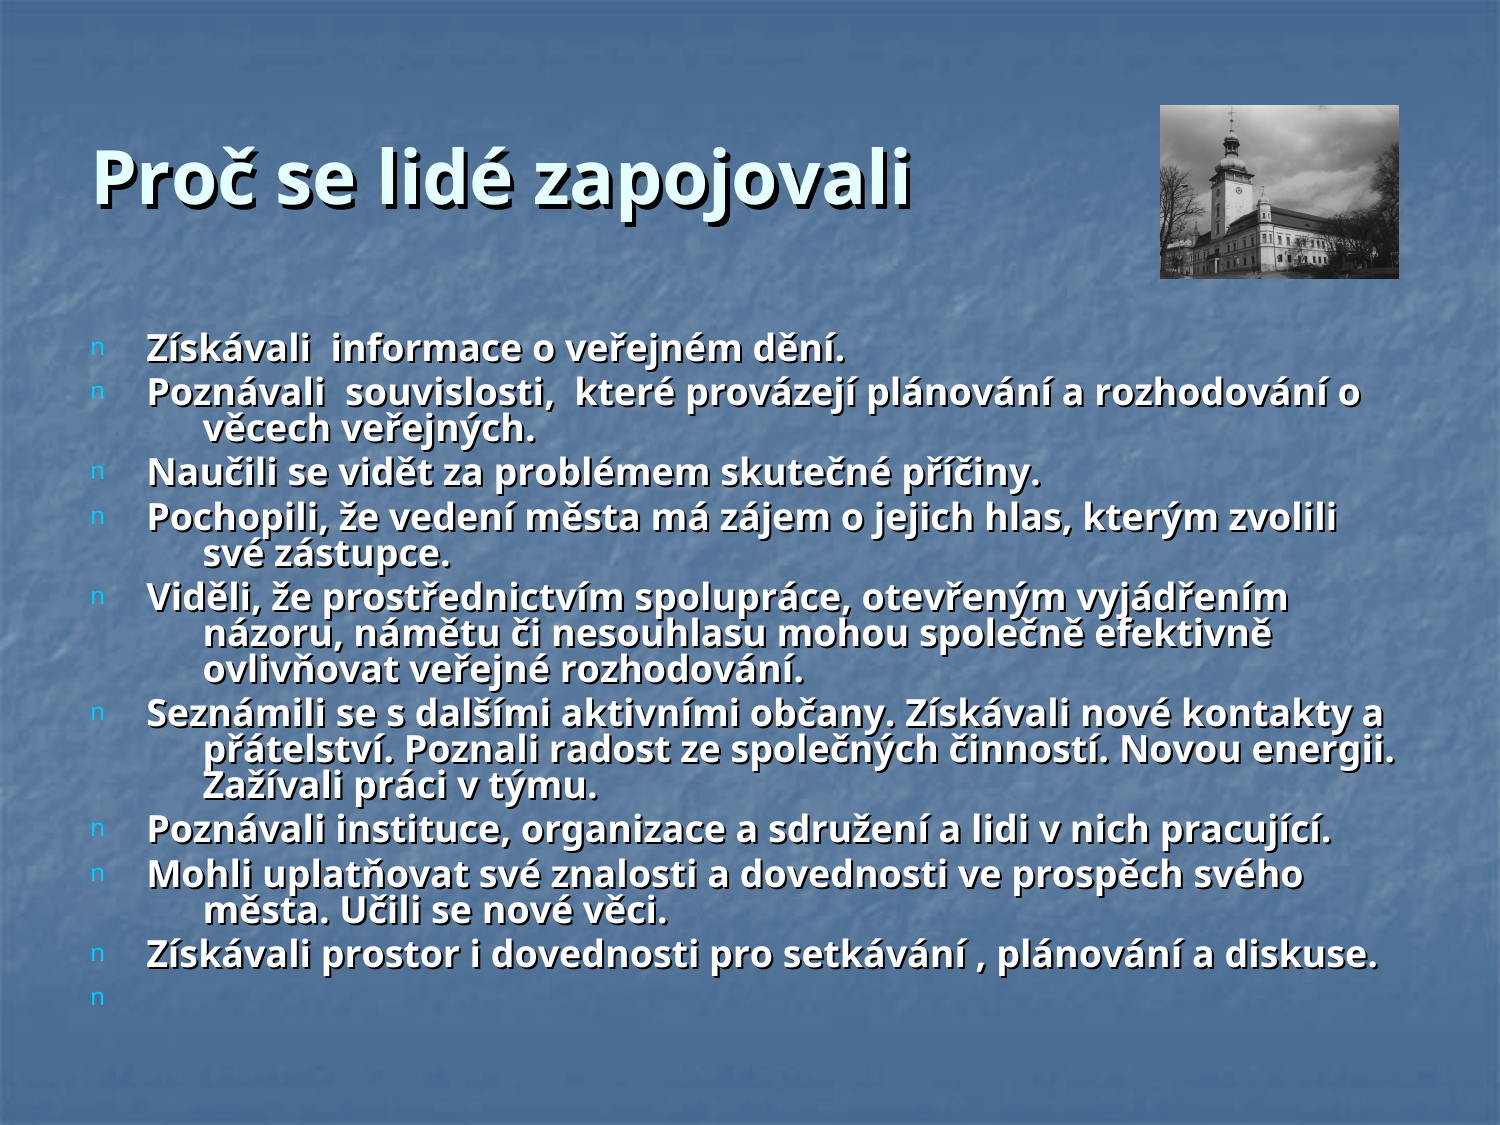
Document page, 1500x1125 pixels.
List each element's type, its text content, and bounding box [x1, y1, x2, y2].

picture [1160, 105, 1399, 279]
list Získávali informace o veřejném dění. Poznávali souvislosti, které provázejí plánování a rozhodování o věcech veřejných. Naučili se vidět za problémem skutečné příčiny. Pochopili, že vedení města má zájem o jejich hlas, kterým zvolili své zástupce. Viděli, že prostřednictvím spolupráce, otevřeným vyjádřením názoru, námětu či nesouhlasu mohou společně efektivně ovlivňovat veřejné rozhodování. Seznámili se s dalšími aktivními občany. Získávali nové kontakty a přátelství. Poznali radost ze společných činností. Novou energii. Zažívali práci v týmu. Poznávali instituce, organizace a sdružení a lidi v nich pracující. Mohli uplatňovat své znalosti a dovednosti ve prospěch svého města. Učili se nové věci. Získávali prostor i dovednosti pro setkávání , plánování a diskuse. [75, 324, 1426, 1035]
title Proč se lidé zapojovali [75, 62, 1426, 288]
